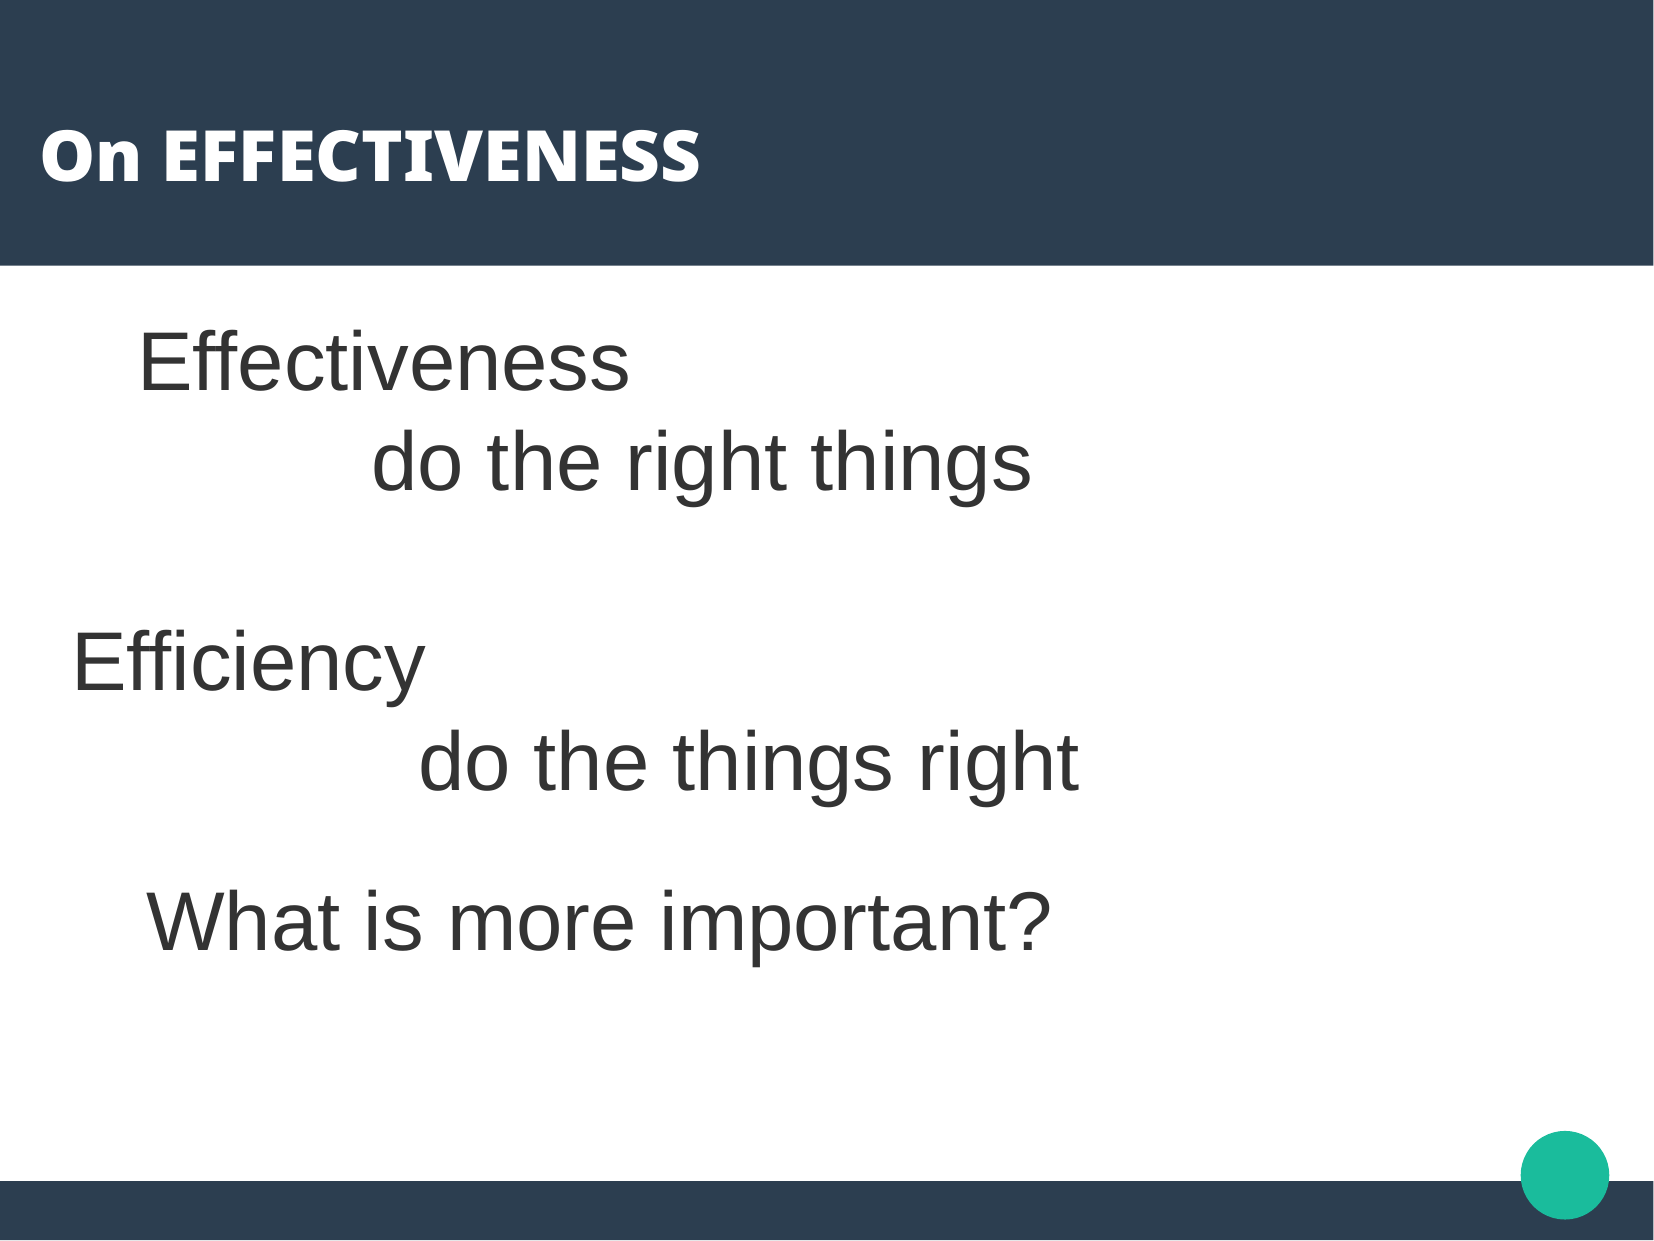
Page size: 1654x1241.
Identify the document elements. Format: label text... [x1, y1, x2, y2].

title On EFFECTIVENESS [39, 75, 1576, 233]
subtitle [59, 270, 1595, 1097]
text_box Effectiveness do the right things Efficiency do the things right What is more important? [56, 299, 1545, 520]
